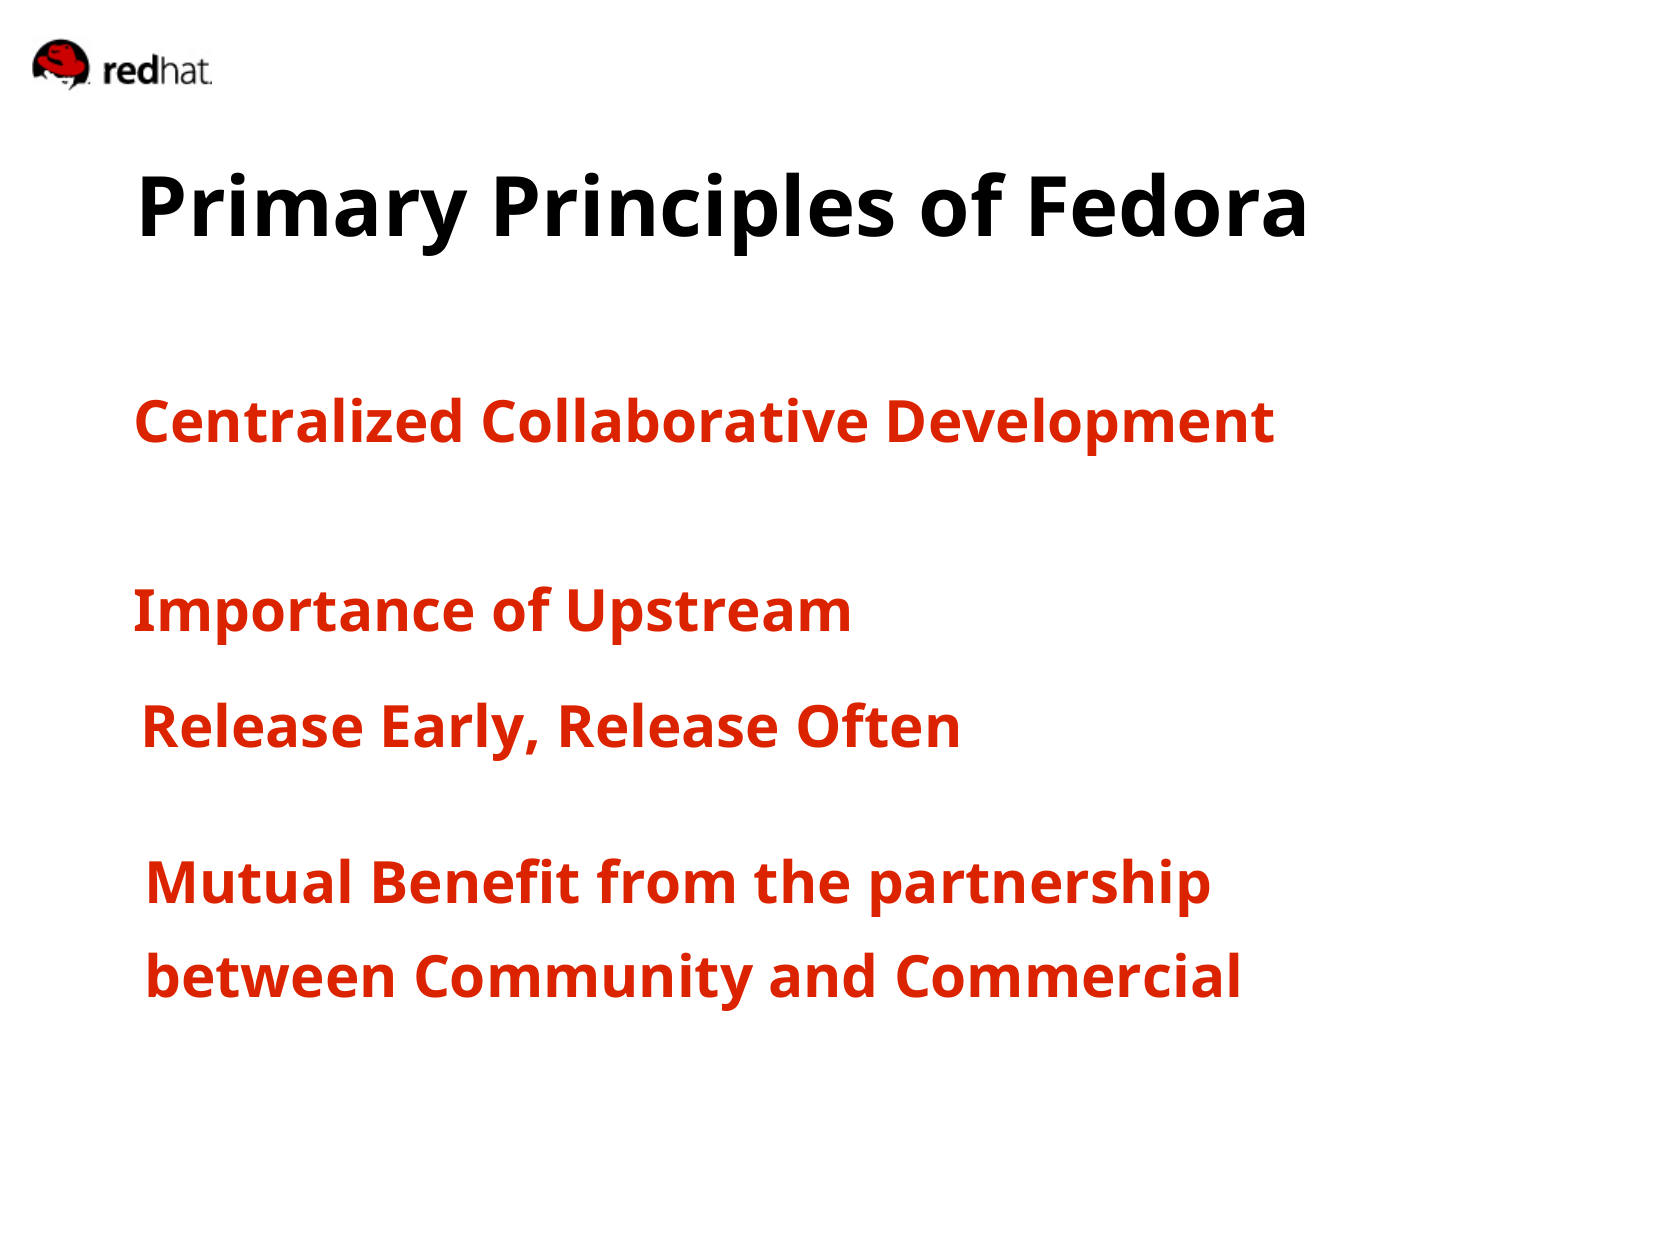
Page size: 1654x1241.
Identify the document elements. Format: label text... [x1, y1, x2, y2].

list Centralized Collaborative Development Importance of Upstream [118, 372, 1568, 720]
list Release Early, Release Often [125, 677, 1575, 912]
list Mutual Benefit from the partnership between Community and Commercial [129, 833, 1579, 1068]
title Primary Principles of Fedora [135, 122, 1541, 287]
picture [31, 37, 212, 98]
